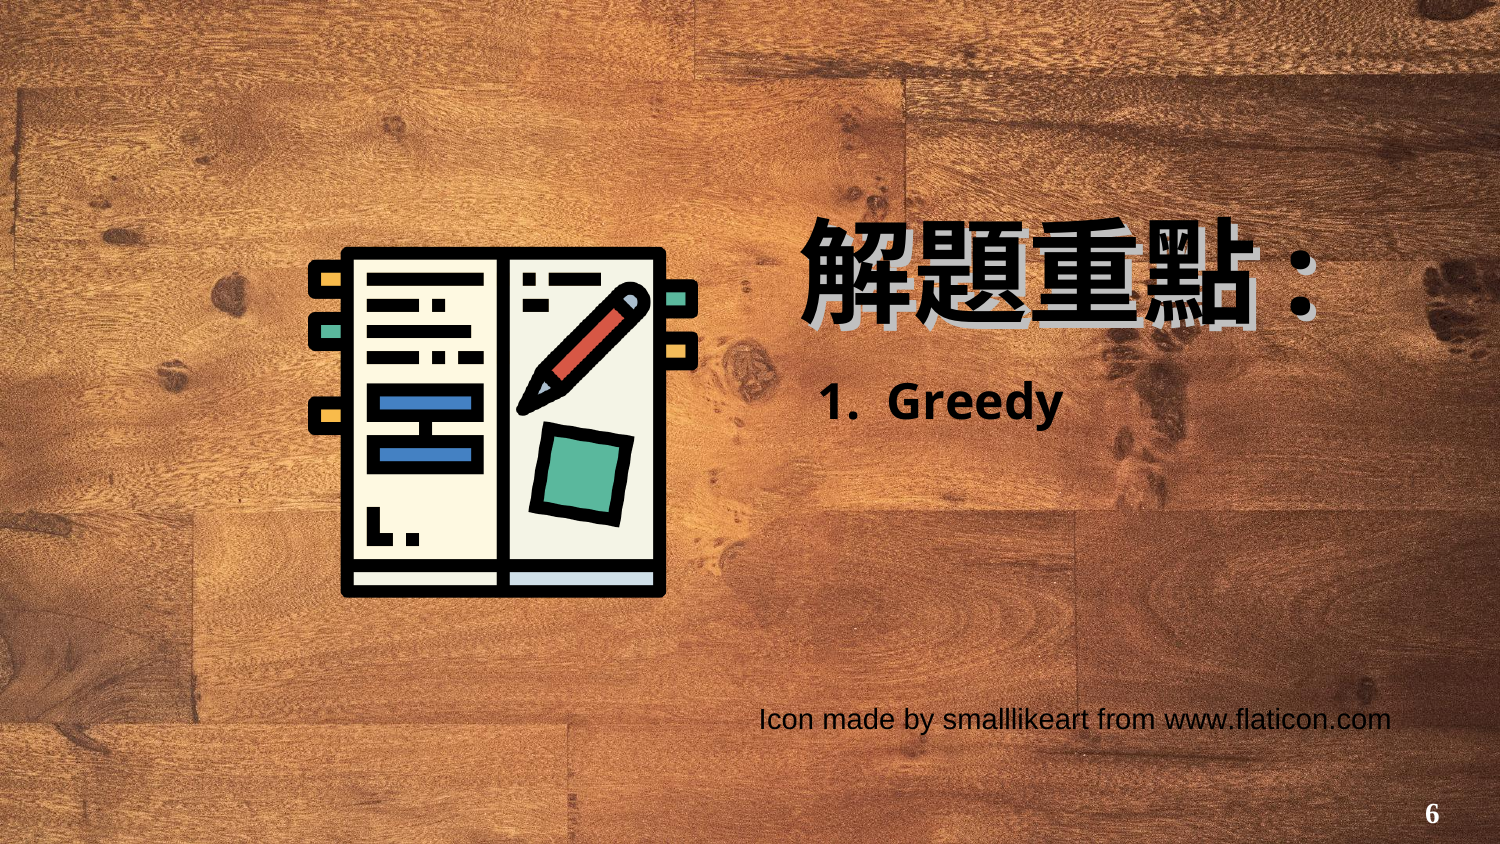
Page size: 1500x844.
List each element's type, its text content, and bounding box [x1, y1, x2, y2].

slide_number 6 [1410, 779, 1500, 844]
text_box Icon made by smalllikeart from www.flaticon.com [744, 693, 1407, 743]
picture [308, 227, 698, 617]
title 解題重點: [783, 161, 1315, 353]
subtitle 1. Greedy [802, 352, 1334, 656]
